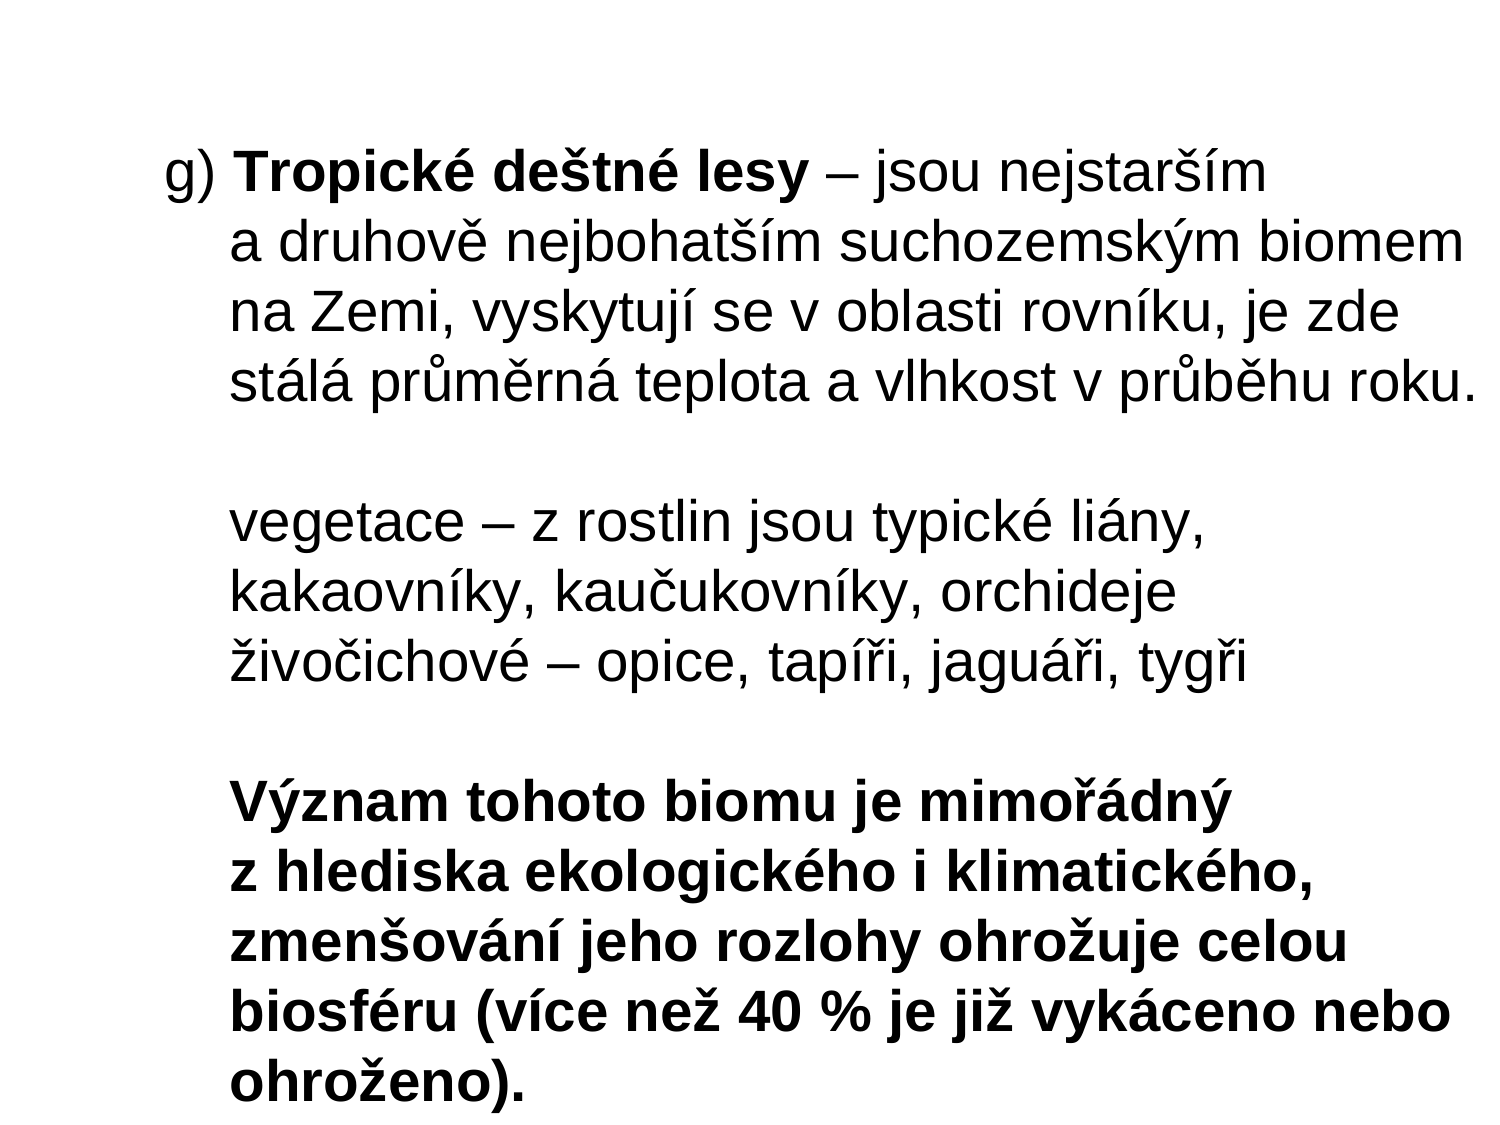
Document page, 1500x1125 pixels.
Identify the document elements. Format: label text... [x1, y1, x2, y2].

text_box g) Tropické deštné lesy – jsou nejstarším a druhově nejbohatším suchozemským biomem na Zemi, vyskytují se v oblasti rovníku, je zde stálá průměrná teplota a vlhkost v průběhu roku. vegetace – z rostlin jsou typické liány, kakaovníky, kaučukovníky, orchideje živočichové – opice, tapíři, jaguáři, tygři Význam tohoto biomu je mimořádný z hlediska ekologického i klimatického, zmenšování jeho rozlohy ohrožuje celou biosféru (více než 40 % je již vykáceno nebo ohroženo). [0, 125, 1500, 1121]
